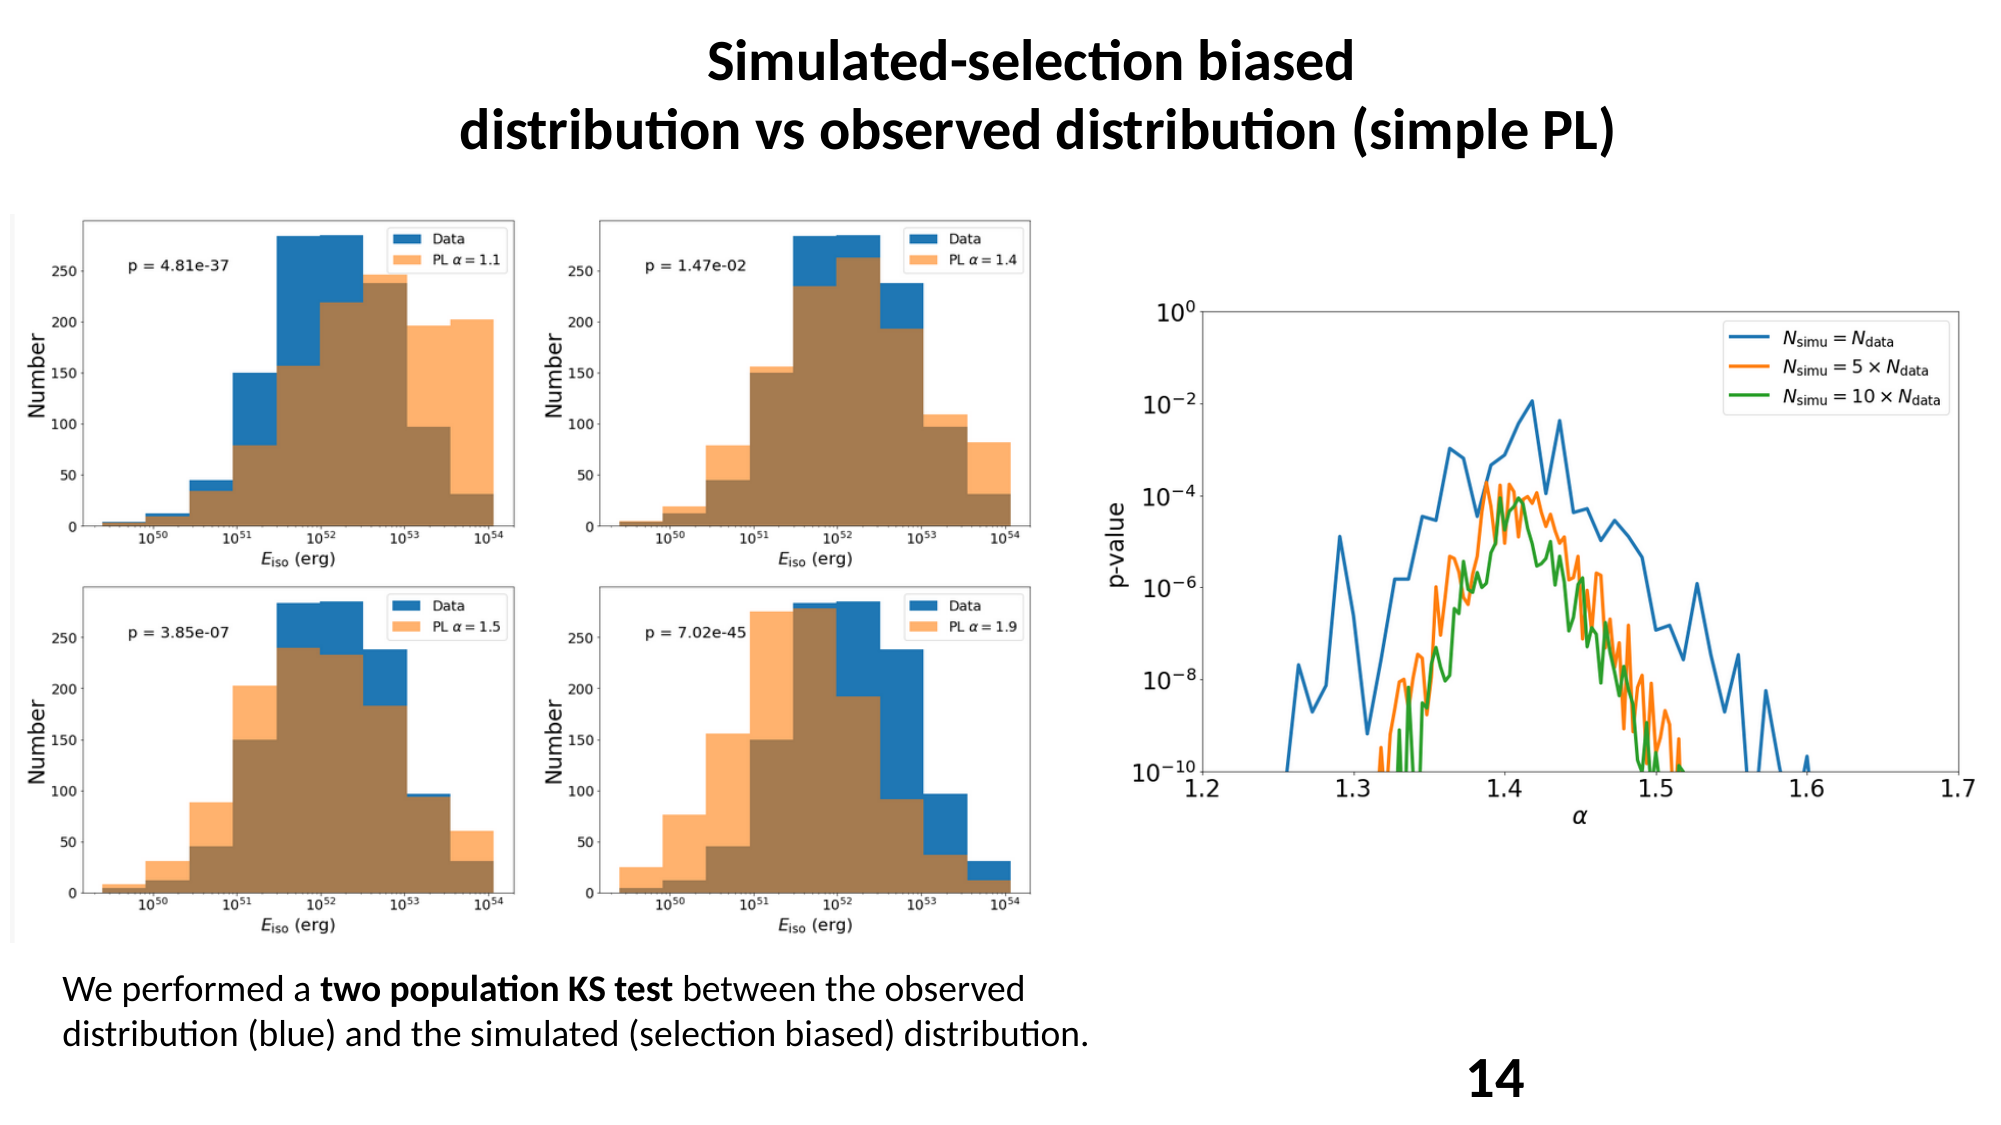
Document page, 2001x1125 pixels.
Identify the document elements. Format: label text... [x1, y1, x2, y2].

text_box We performed a two population KS test between the observed distribution (blue) and the simulated (selection biased) distribution. [47, 956, 1168, 1063]
text_box [1450, 1032, 1901, 1093]
picture [1082, 295, 1990, 830]
picture [10, 214, 1039, 943]
text_box Simulated-selection biased distribution vs observed distribution (simple PL) [288, 14, 1789, 262]
